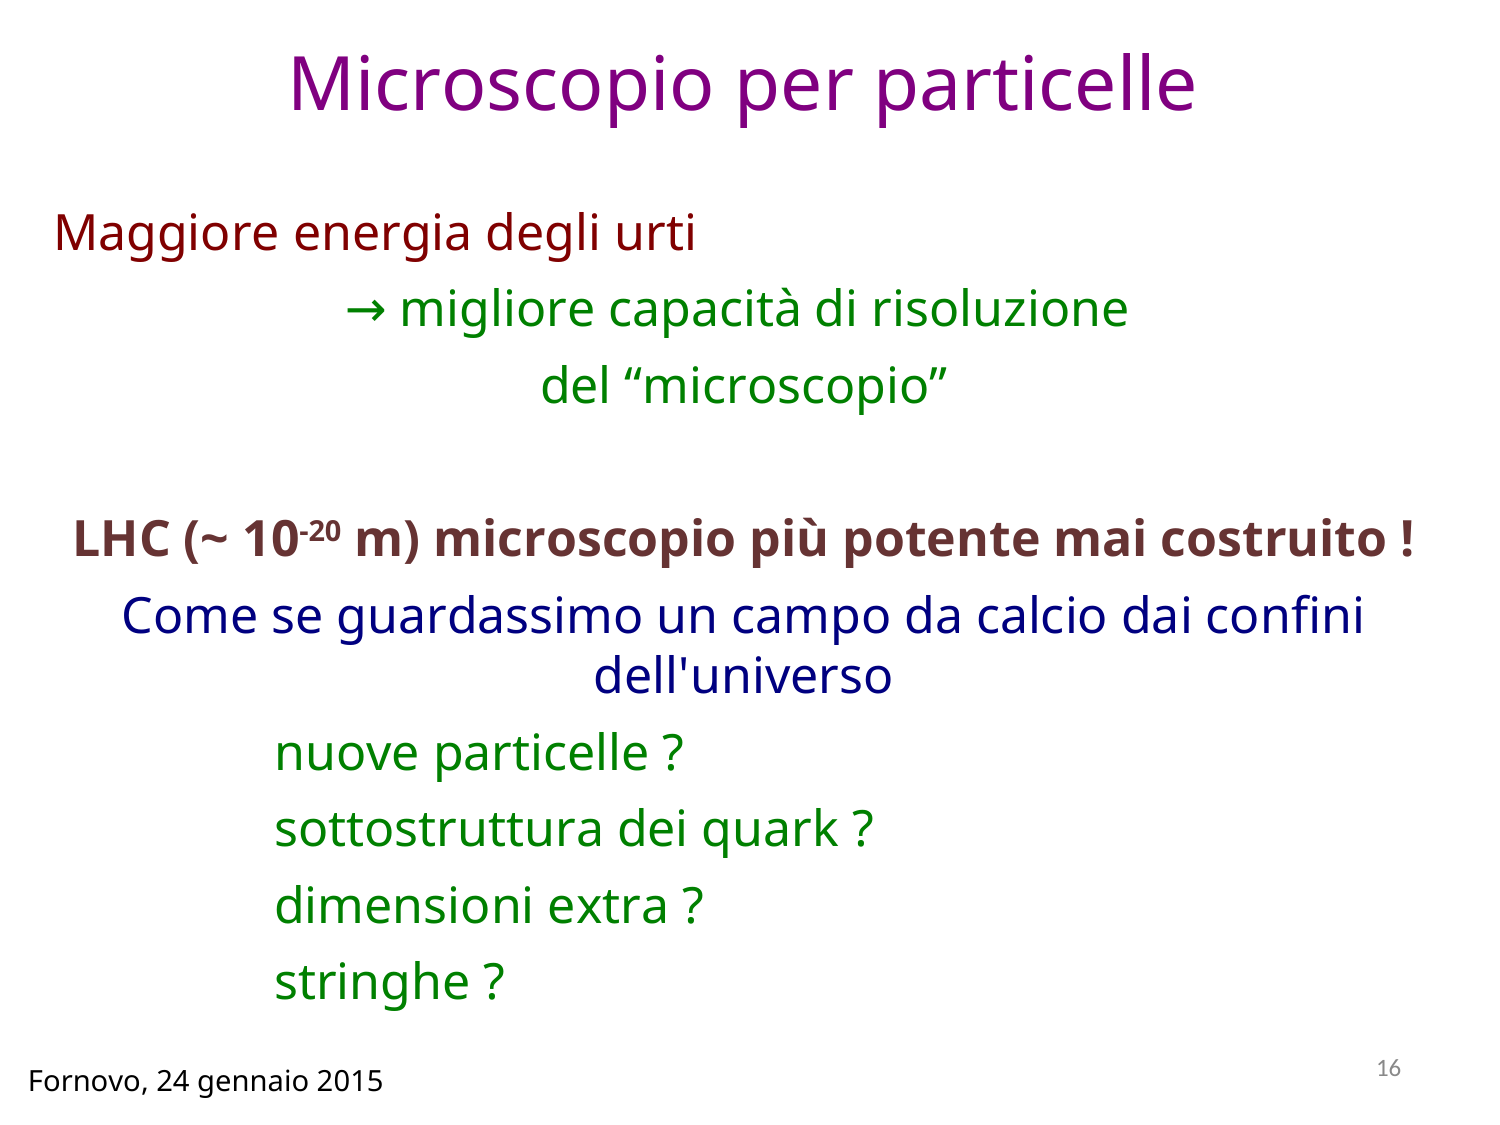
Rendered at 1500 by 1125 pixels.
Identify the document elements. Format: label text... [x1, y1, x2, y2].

text_box <numero> [1074, 1042, 1417, 1095]
text_box Maggiore energia degli urti → migliore capacità di risoluzione del “microscopio” LHC (~ 10-20 m) microscopio più potente mai costruito ! Come se guardassimo un campo da calcio dai confini dell'universo nuove particelle ? sottostruttura dei quark ? dimensioni extra ? stringhe ? [53, 176, 1435, 1034]
text_box Microscopio per particelle [68, 0, 1418, 148]
